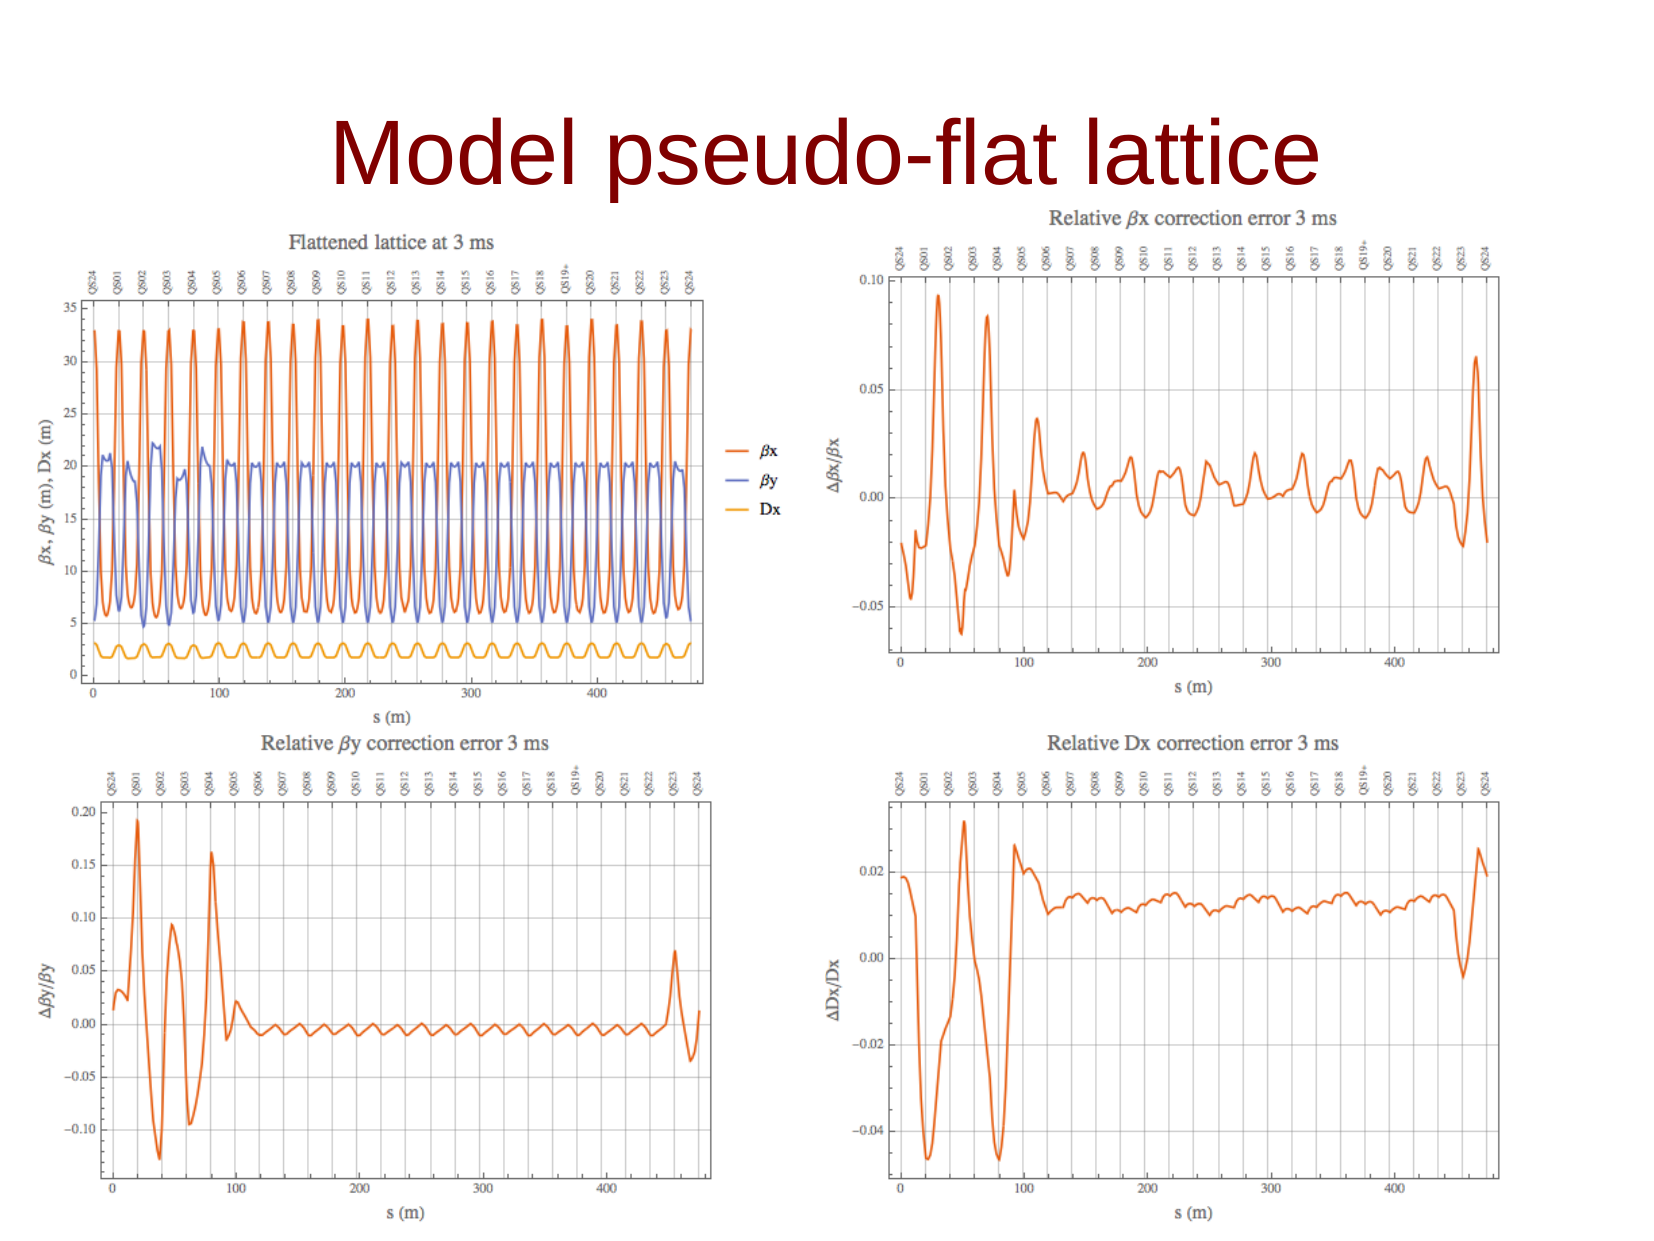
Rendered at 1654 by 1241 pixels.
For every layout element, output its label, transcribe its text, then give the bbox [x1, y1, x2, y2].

picture [37, 232, 788, 731]
picture [825, 209, 1501, 698]
picture [825, 734, 1501, 1224]
title Model pseudo-flat lattice [82, 49, 1571, 257]
picture [37, 734, 713, 1224]
